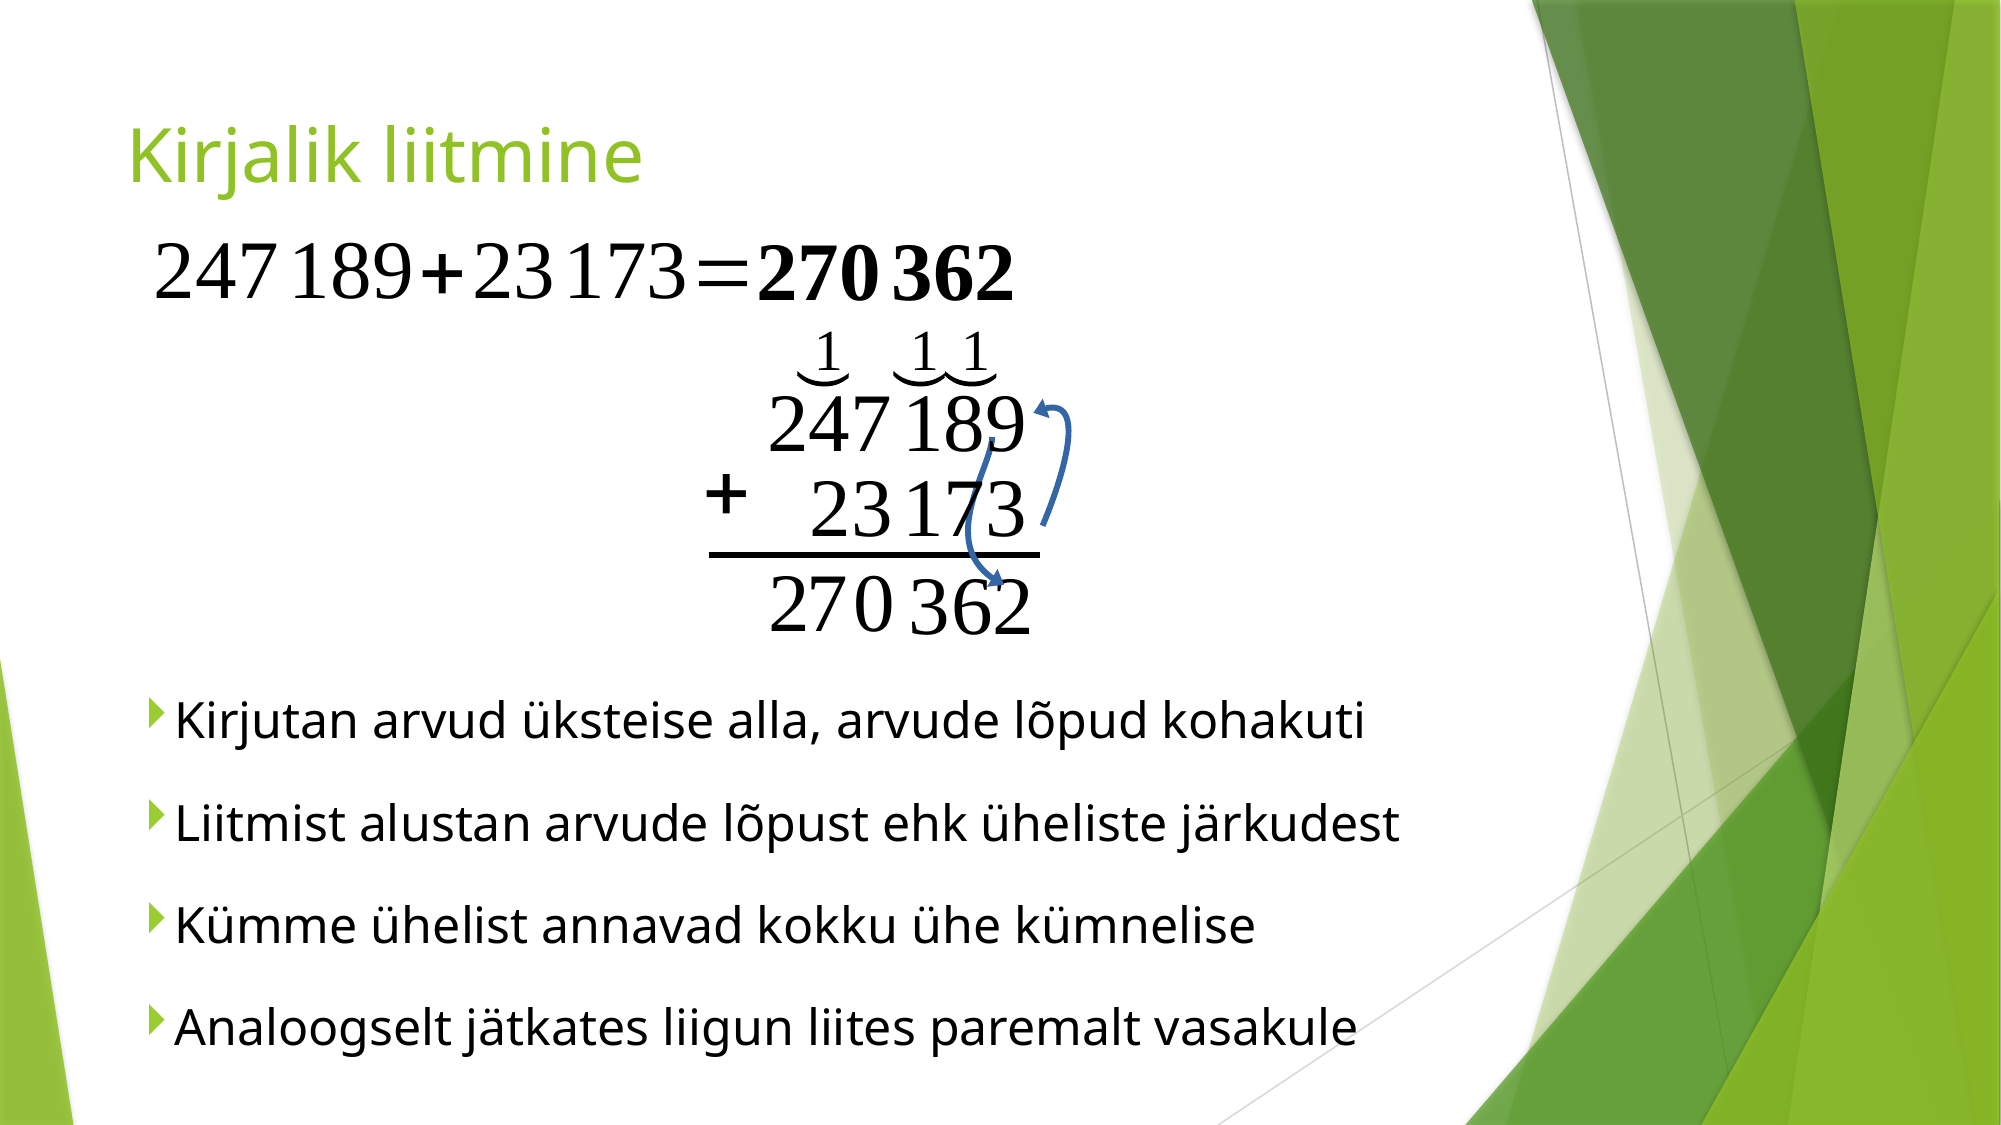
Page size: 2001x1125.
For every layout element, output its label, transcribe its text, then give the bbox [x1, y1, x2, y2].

text_box [797, 371, 808, 384]
text_box Kirjutan arvud üksteise alla, arvude lõpud kohakuti Liitmist alustan arvude lõpust ehk üheliste järkudest Kümme ühelist annavad kokku ühe kümnelise Analoogselt jätkates liigun liites paremalt vasakule [119, 643, 1369, 1007]
title Kirjalik liitmine [111, 99, 1522, 317]
text_box [893, 371, 904, 384]
text_box [945, 371, 954, 377]
chart [761, 557, 1041, 643]
chart [147, 224, 1034, 556]
